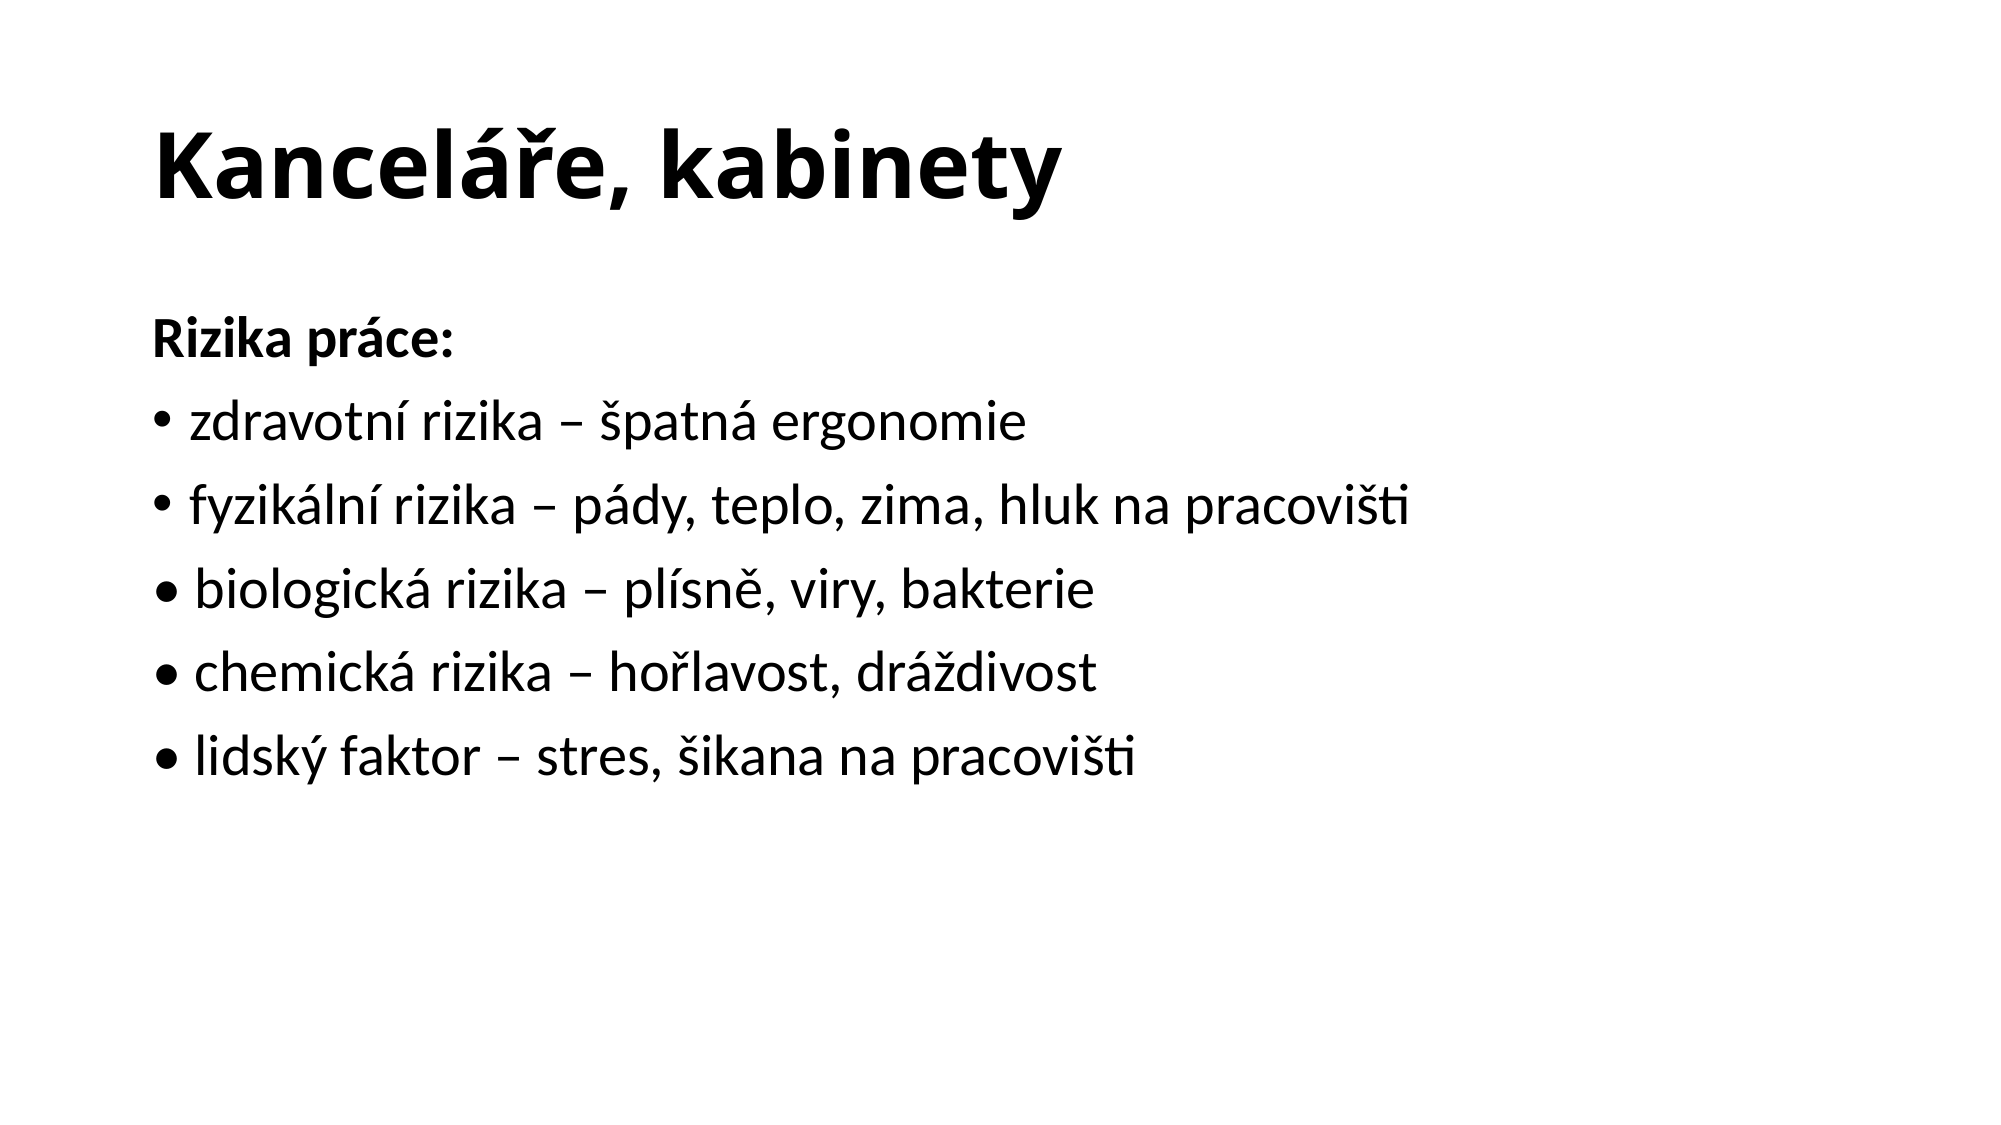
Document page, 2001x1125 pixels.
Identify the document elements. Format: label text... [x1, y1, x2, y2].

title Kanceláře, kabinety [137, 59, 1863, 278]
list Rizika práce: zdravotní rizika – špatná ergonomie fyzikální rizika – pády, teplo, zima, hluk na pracovišti • biologická rizika – plísně, viry, bakterie • chemická rizika – hořlavost, dráždivost • lidský faktor – stres, šikana na pracovišti [137, 299, 1863, 1014]
